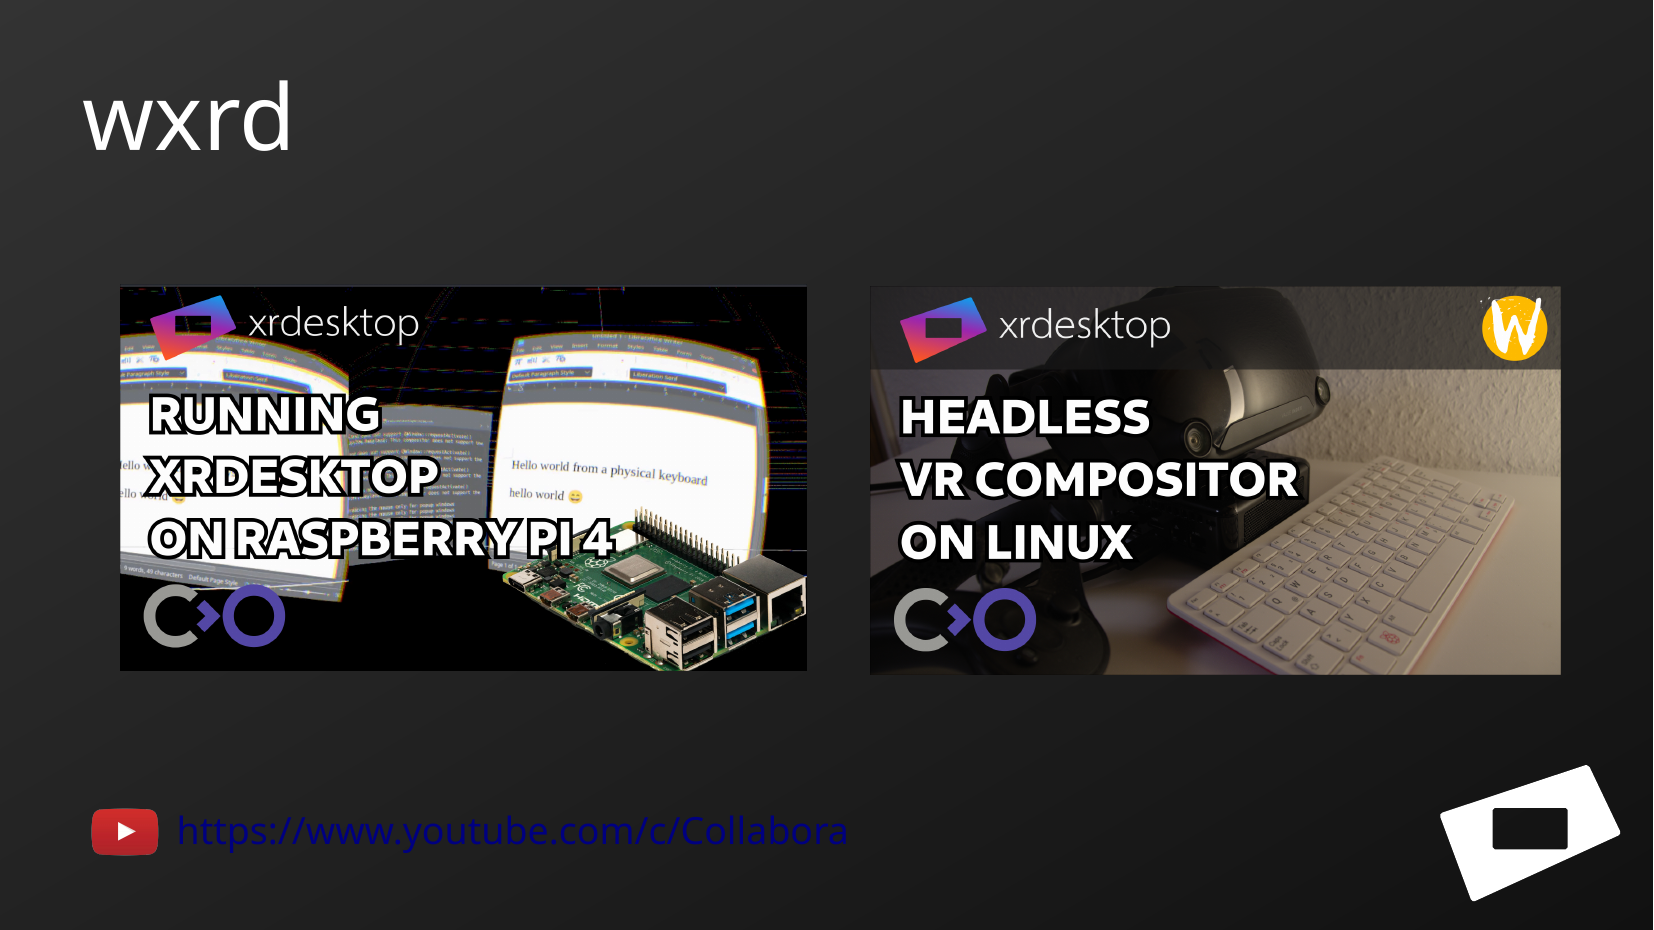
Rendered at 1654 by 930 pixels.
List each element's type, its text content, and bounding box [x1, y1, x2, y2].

picture [870, 286, 1561, 676]
text_box https://www.youtube.com/c/Collabora [196, 797, 886, 880]
picture [120, 284, 807, 671]
picture [54, 779, 196, 886]
picture [1440, 765, 1621, 902]
title wxrd [82, 37, 1571, 193]
